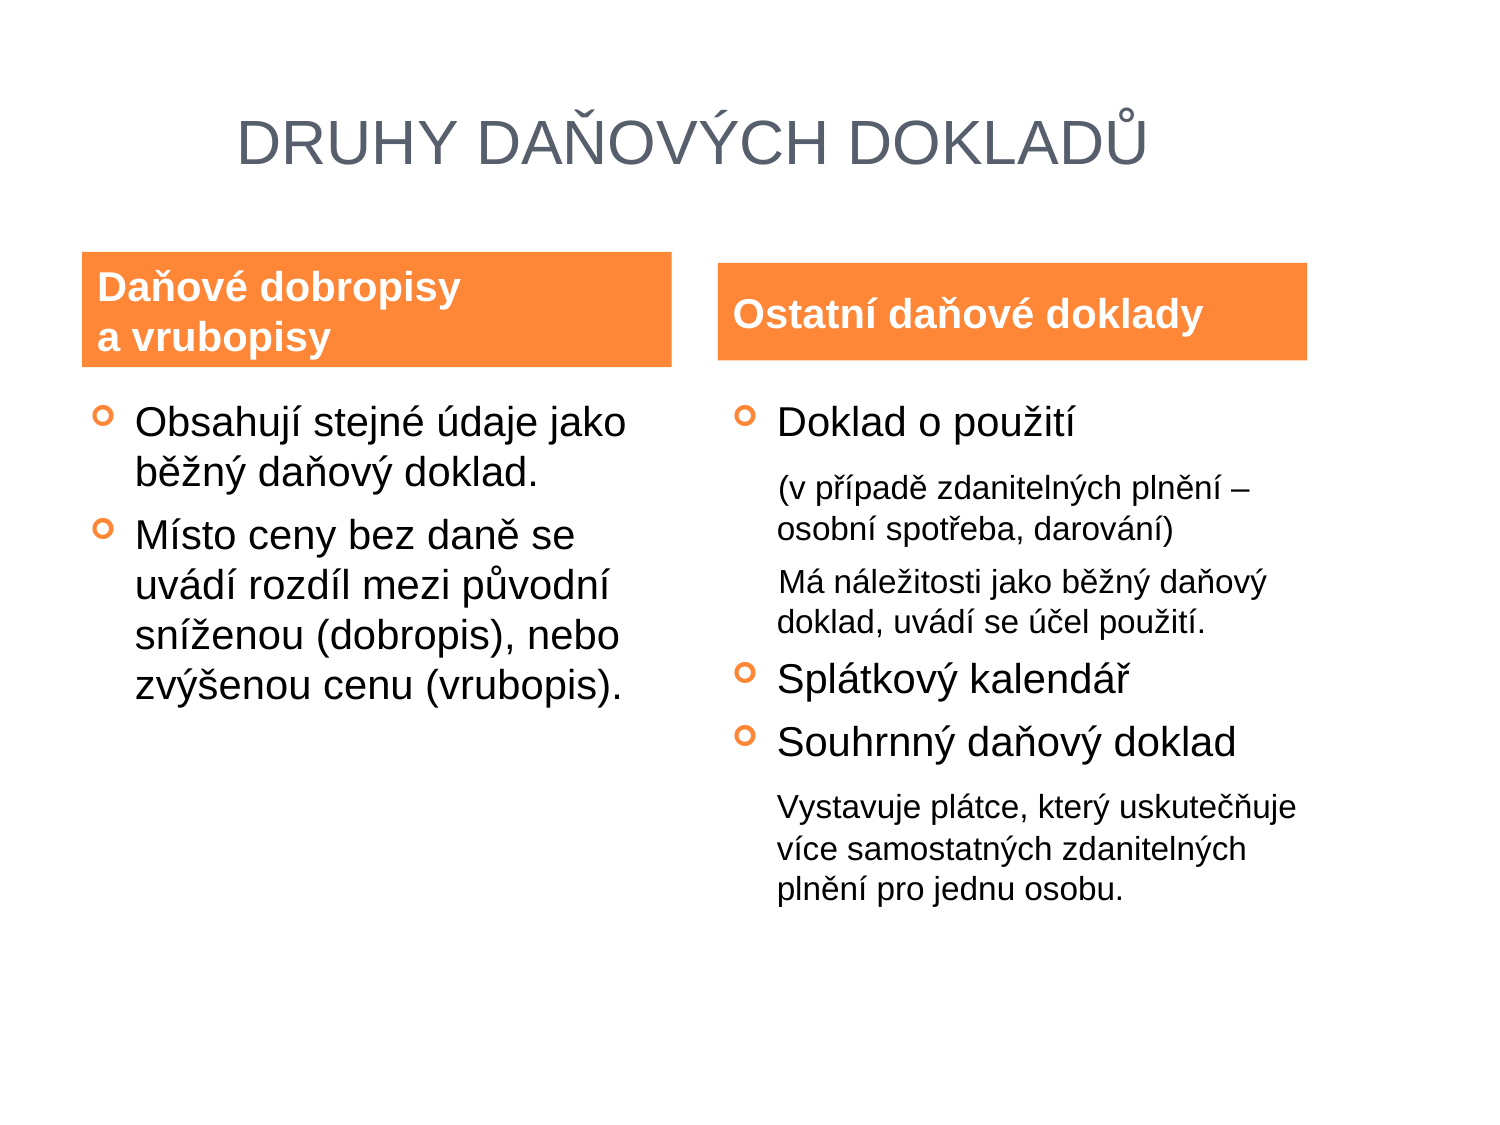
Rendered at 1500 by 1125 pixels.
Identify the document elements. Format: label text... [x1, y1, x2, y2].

list Obsahují stejné údaje jako běžný daňový doklad. Místo ceny bez daně se uvádí rozdíl mezi původní sníženou (dobropis), nebo zvýšenou cenu (vrubopis). [75, 387, 676, 1026]
list Ostatní daňové doklady [717, 262, 1308, 361]
list Daňové dobropisy a vrubopisy [82, 251, 672, 368]
title DRUHY DAŇOVÝCH DOKLADŮ [74, 44, 1313, 185]
list Doklad o použití (v případě zdanitelných plnění – osobní spotřeba, darování) Má náležitosti jako běžný daňový doklad, uvádí se účel použití. Splátkový kalendář Souhrnný daňový doklad Vystavuje plátce, který uskutečňuje více samostatných zdanitelných plnění pro jednu osobu. [717, 387, 1318, 1026]
